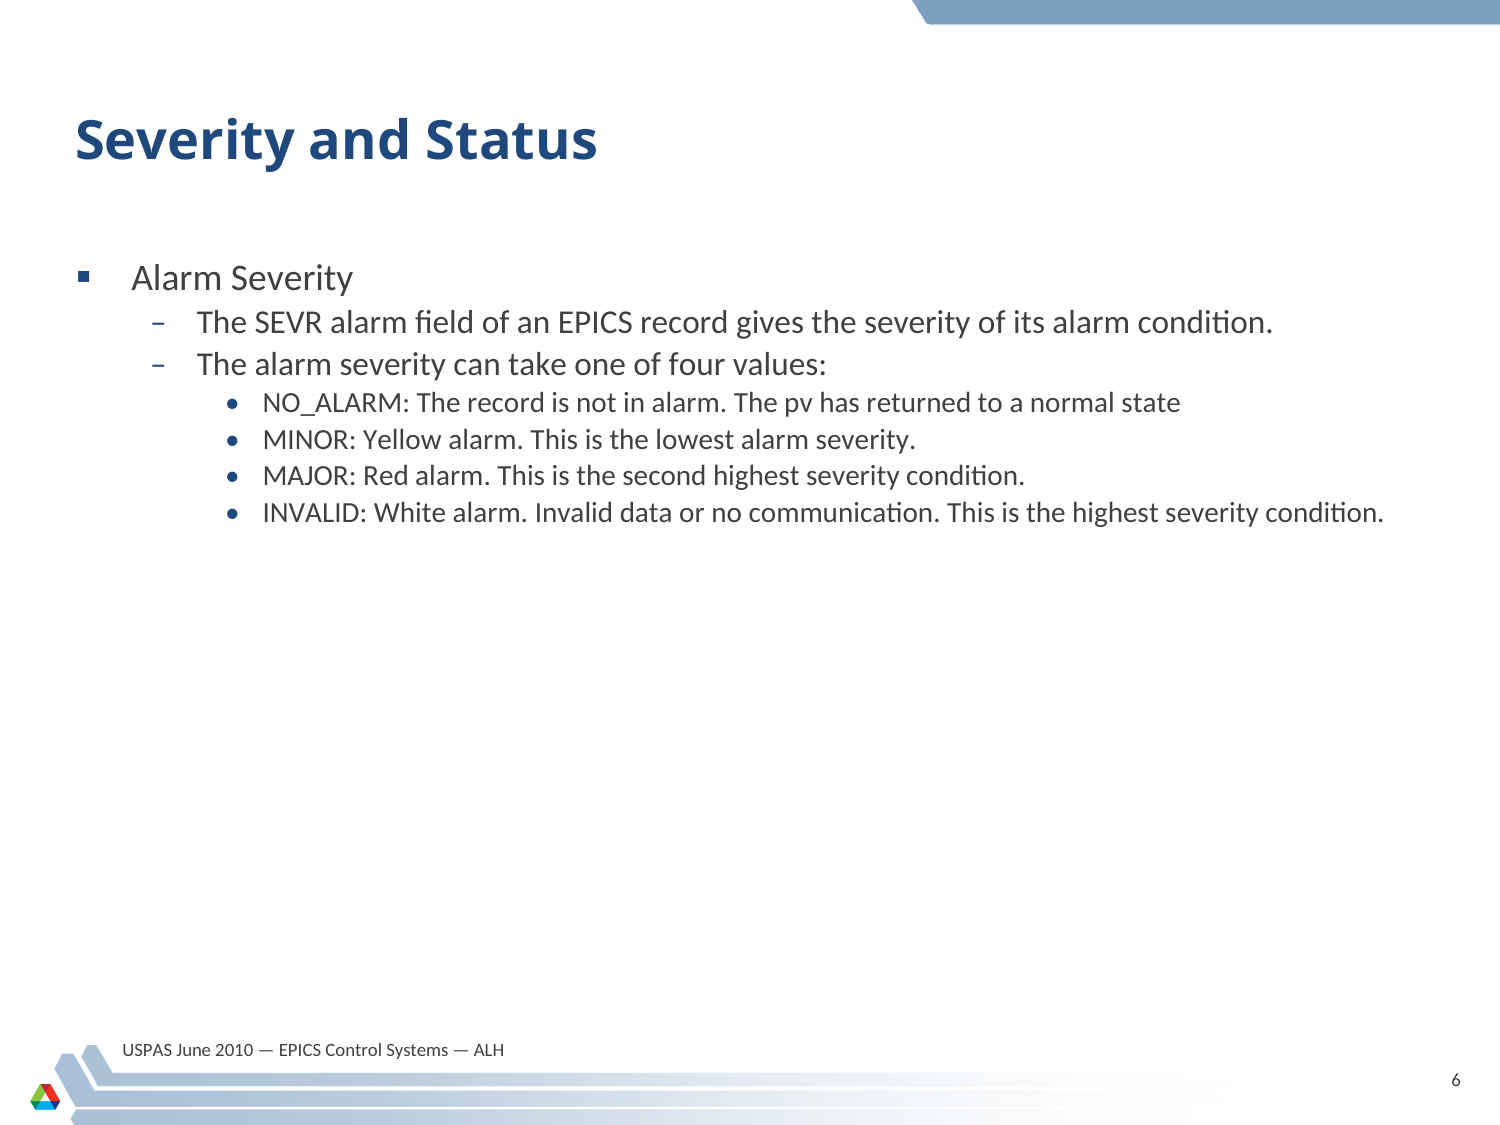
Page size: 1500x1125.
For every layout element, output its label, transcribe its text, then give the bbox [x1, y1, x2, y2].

list Alarm Severity The SEVR alarm field of an EPICS record gives the severity of its alarm condition. The alarm severity can take one of four values: NO_ALARM: The record is not in alarm. The pv has returned to a normal state MINOR: Yellow alarm. This is the lowest alarm severity. MAJOR: Red alarm. This is the second highest severity condition. INVALID: White alarm. Invalid data or no communication. This is the highest severity condition. [75, 262, 1426, 1006]
picture [0, 0, 1500, 26]
picture [0, 1037, 1500, 1125]
title Severity and Status [75, 45, 1426, 233]
